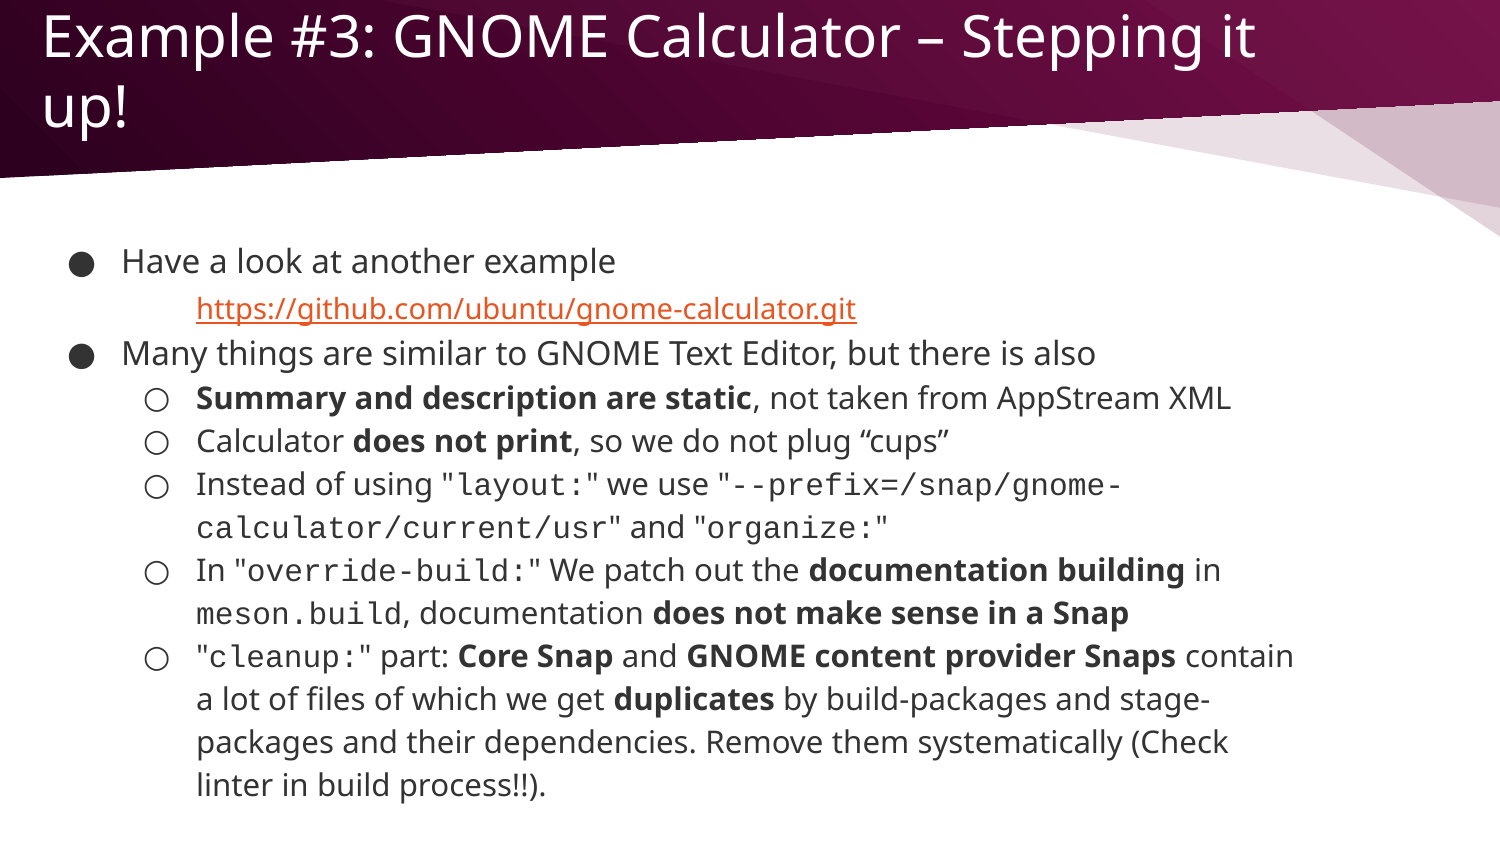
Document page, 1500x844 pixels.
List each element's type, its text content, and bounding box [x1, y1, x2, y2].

title Example #3: GNOME Calculator – Stepping it up! [41, 5, 1336, 134]
list Have a look at another example https://github.com/ubuntu/gnome-calculator.git Many things are similar to GNOME Text Editor, but there is also Summary and description are static, not taken from AppStream XML Calculator does not print, so we do not plug “cups” Instead of using "layout:" we use "--prefix=/snap/gnome-calculator/current/usr" and "organize:" In "override-build:" We patch out the documentation building in meson.build, documentation does not make sense in a Snap "cleanup:" part: Core Snap and GNOME content provider Snaps contain a lot of files of which we get duplicates by build-packages and stage-packages and their dependencies. Remove them systematically (Check linter in build process!!). [35, 229, 1324, 789]
